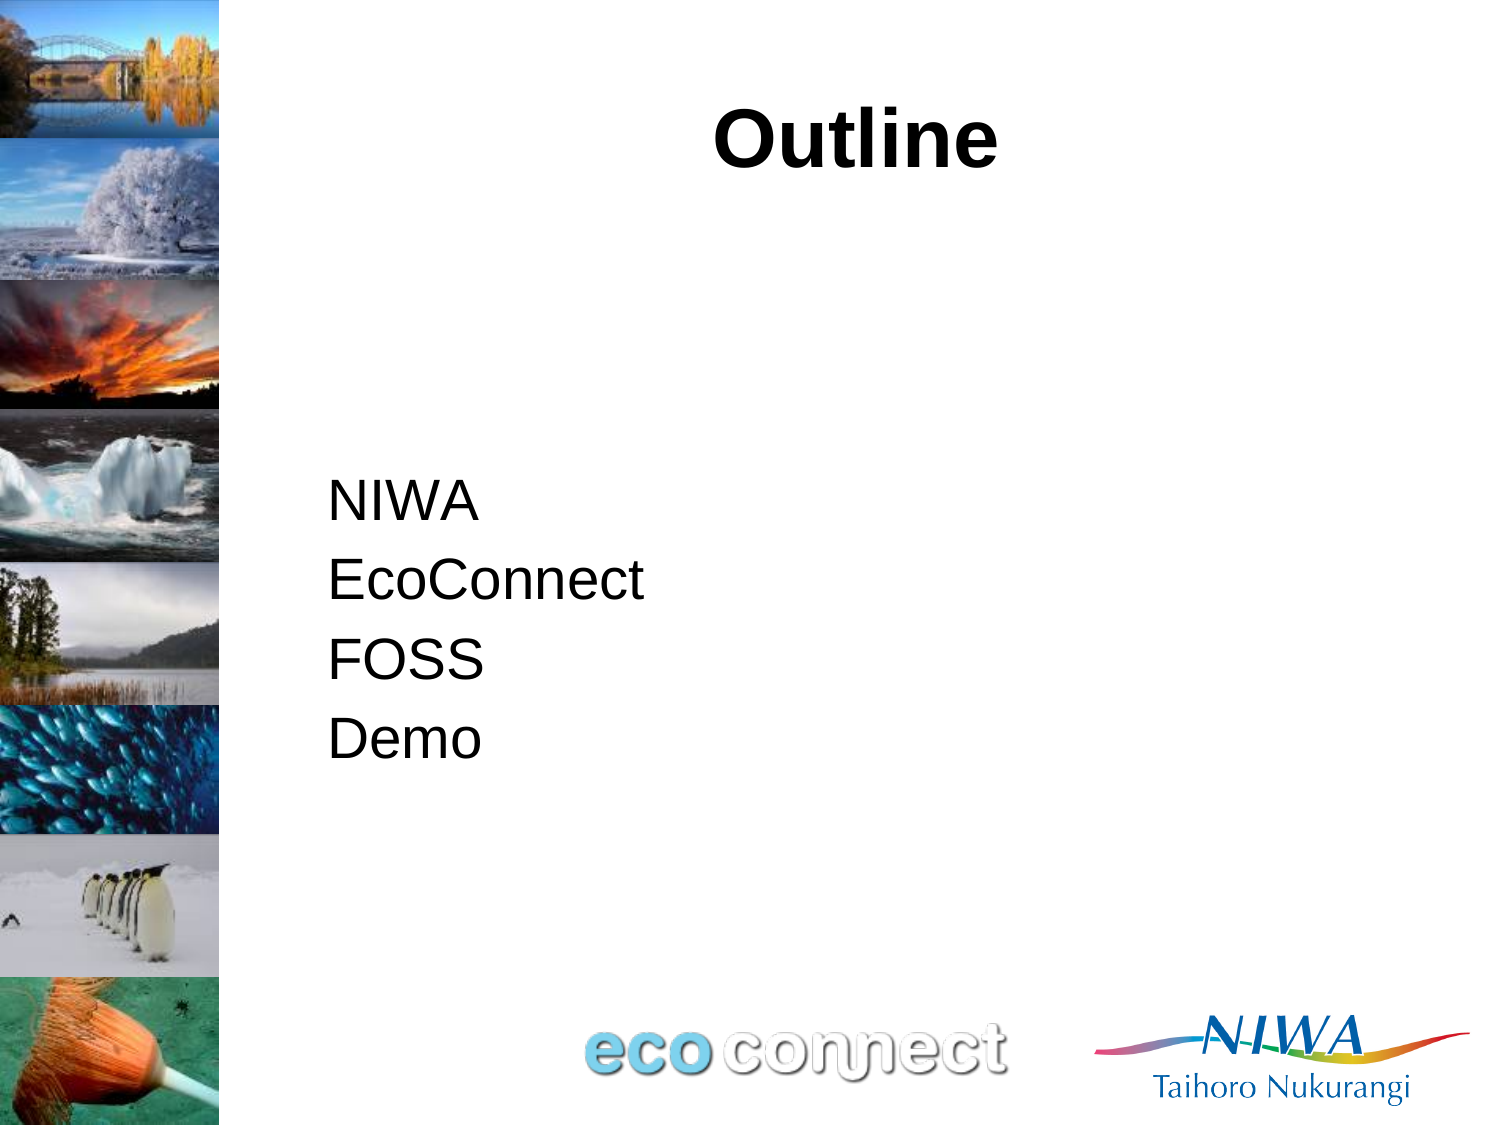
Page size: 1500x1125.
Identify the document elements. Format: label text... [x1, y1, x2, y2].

subtitle NIWA EcoConnect FOSS Demo [252, 269, 1459, 969]
picture [1092, 1013, 1472, 1106]
picture [0, 0, 219, 1125]
picture [561, 1003, 1030, 1098]
title Outline [253, 38, 1459, 240]
